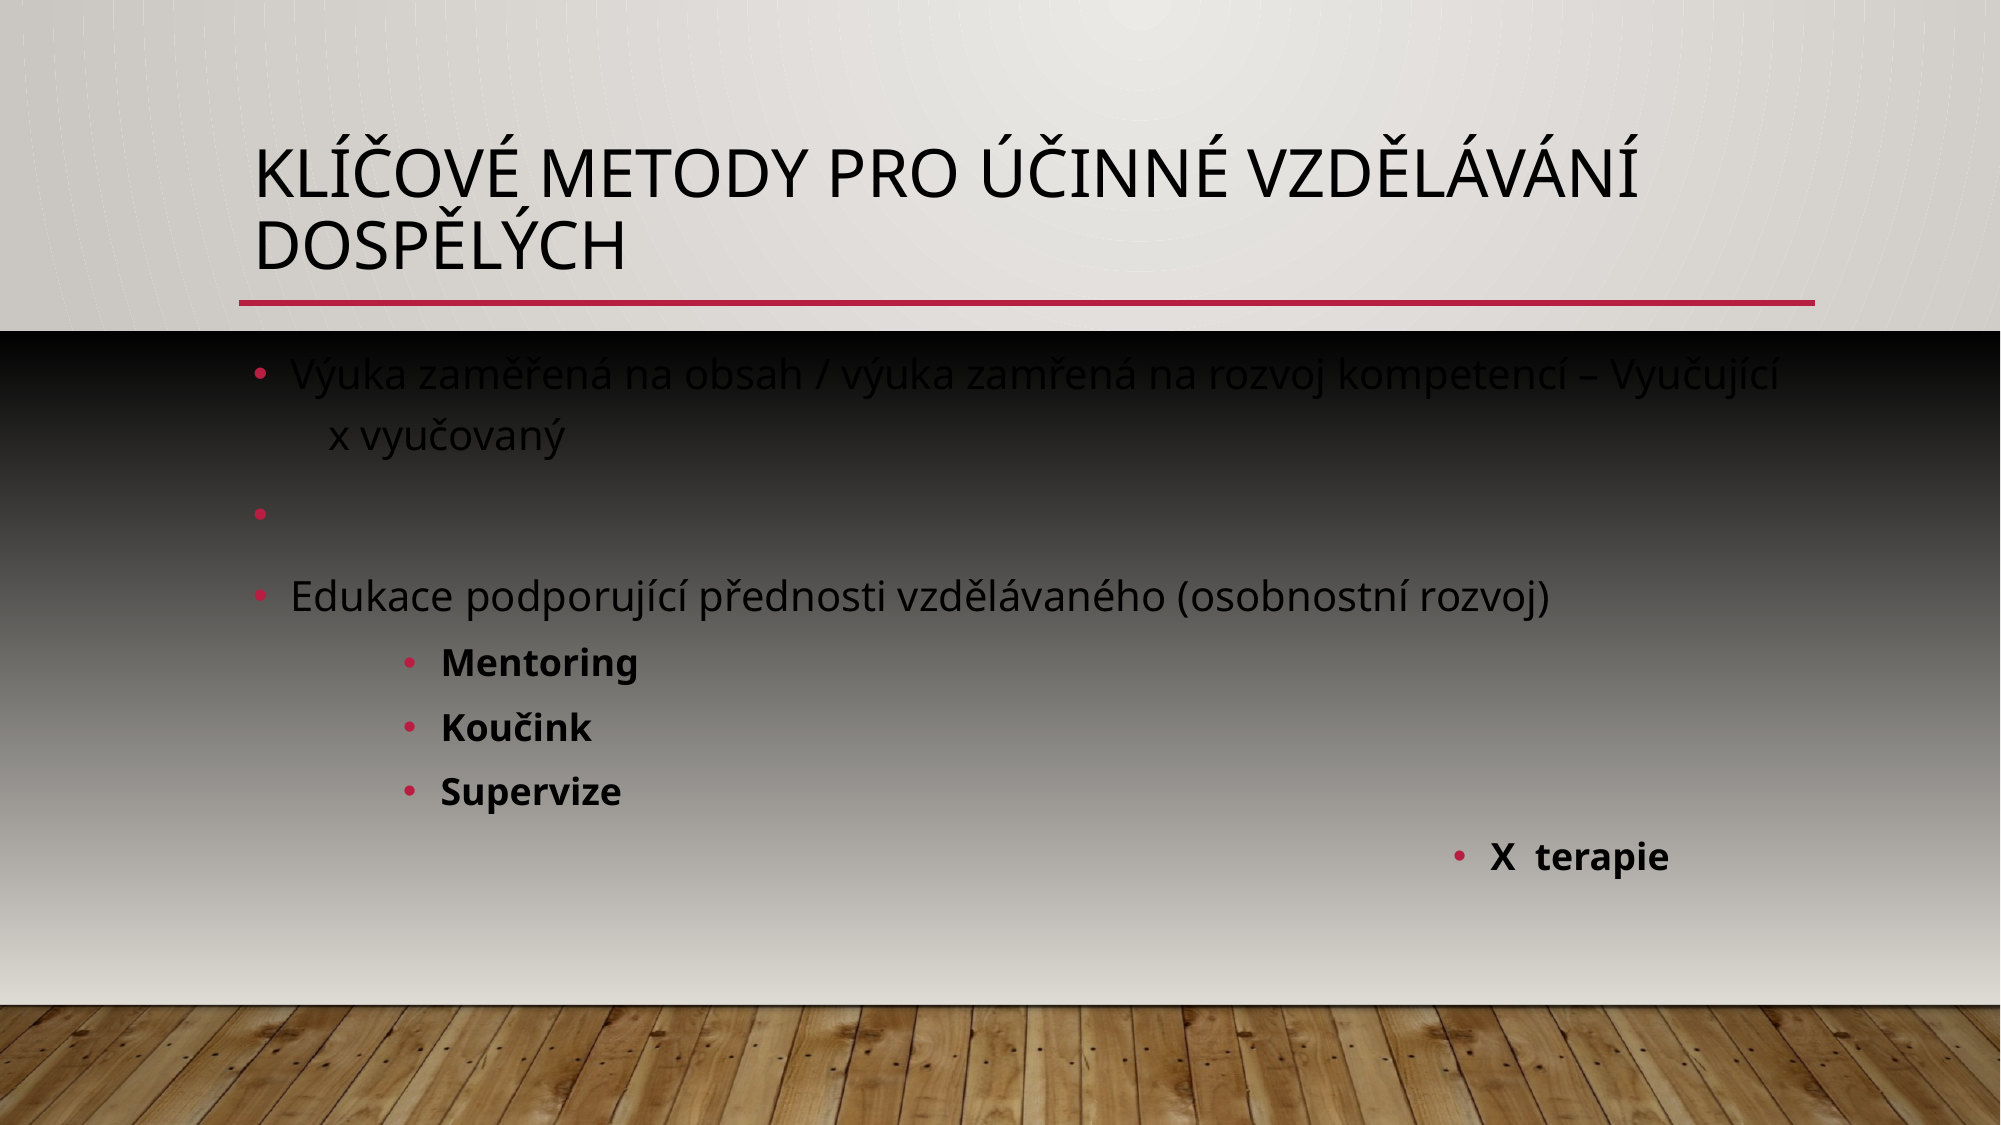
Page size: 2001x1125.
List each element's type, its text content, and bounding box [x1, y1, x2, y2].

list Výuka zaměřená na obsah / výuka zamřená na rozvoj kompetencí – Vyučující x vyučovaný Edukace podporující přednosti vzdělávaného (osobnostní rozvoj) Mentoring Koučink Supervize X terapie [238, 330, 1814, 897]
title Klíčové metody pro účinné vzdělávání dospělých [238, 131, 1814, 305]
